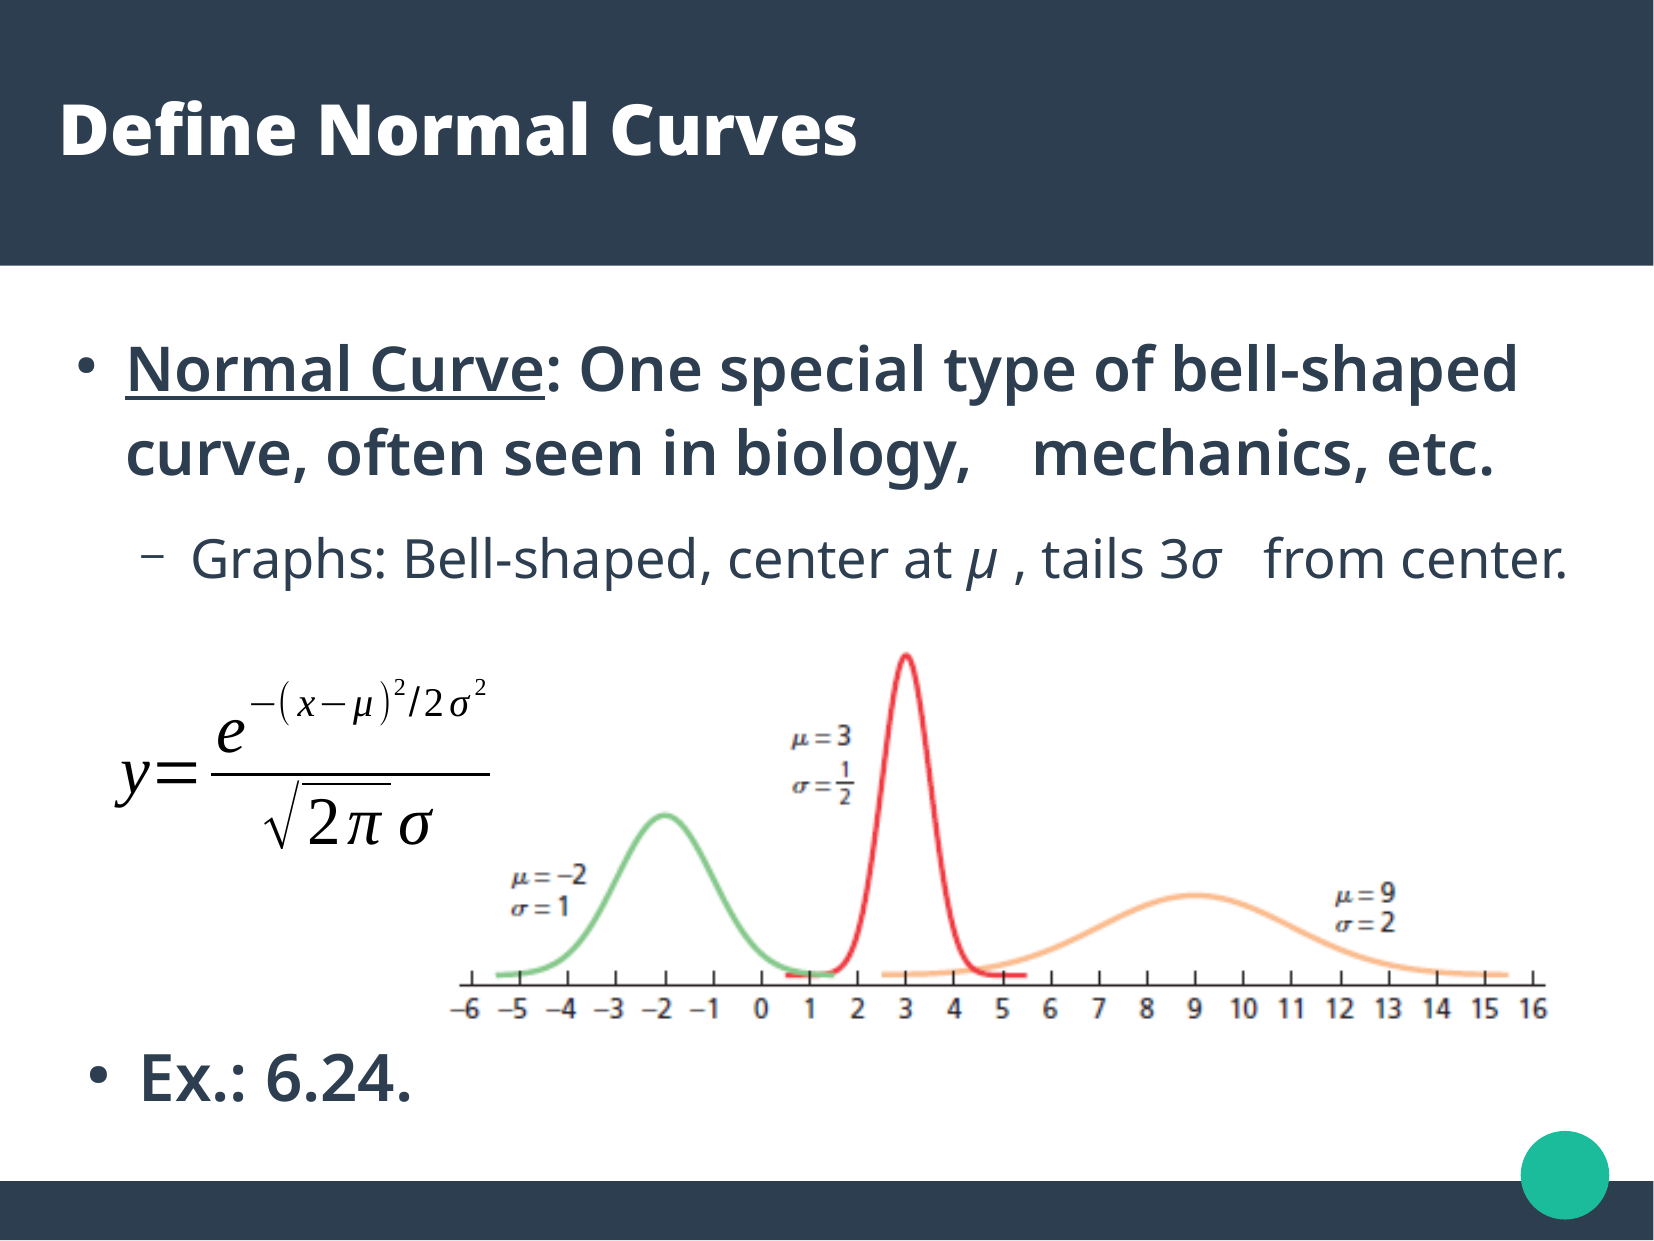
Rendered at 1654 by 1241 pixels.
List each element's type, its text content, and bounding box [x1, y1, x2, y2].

list Ex.: 6.24. [69, 1032, 1606, 1122]
list Normal Curve: One special type of bell-shaped curve, often seen in biology, mechanics, etc. Graphs: Bell-shaped, center at μ , tails 3σ from center. [59, 324, 1595, 601]
chart [90, 675, 512, 862]
picture [435, 623, 1585, 1032]
title Define Normal Curves [59, 49, 1595, 207]
